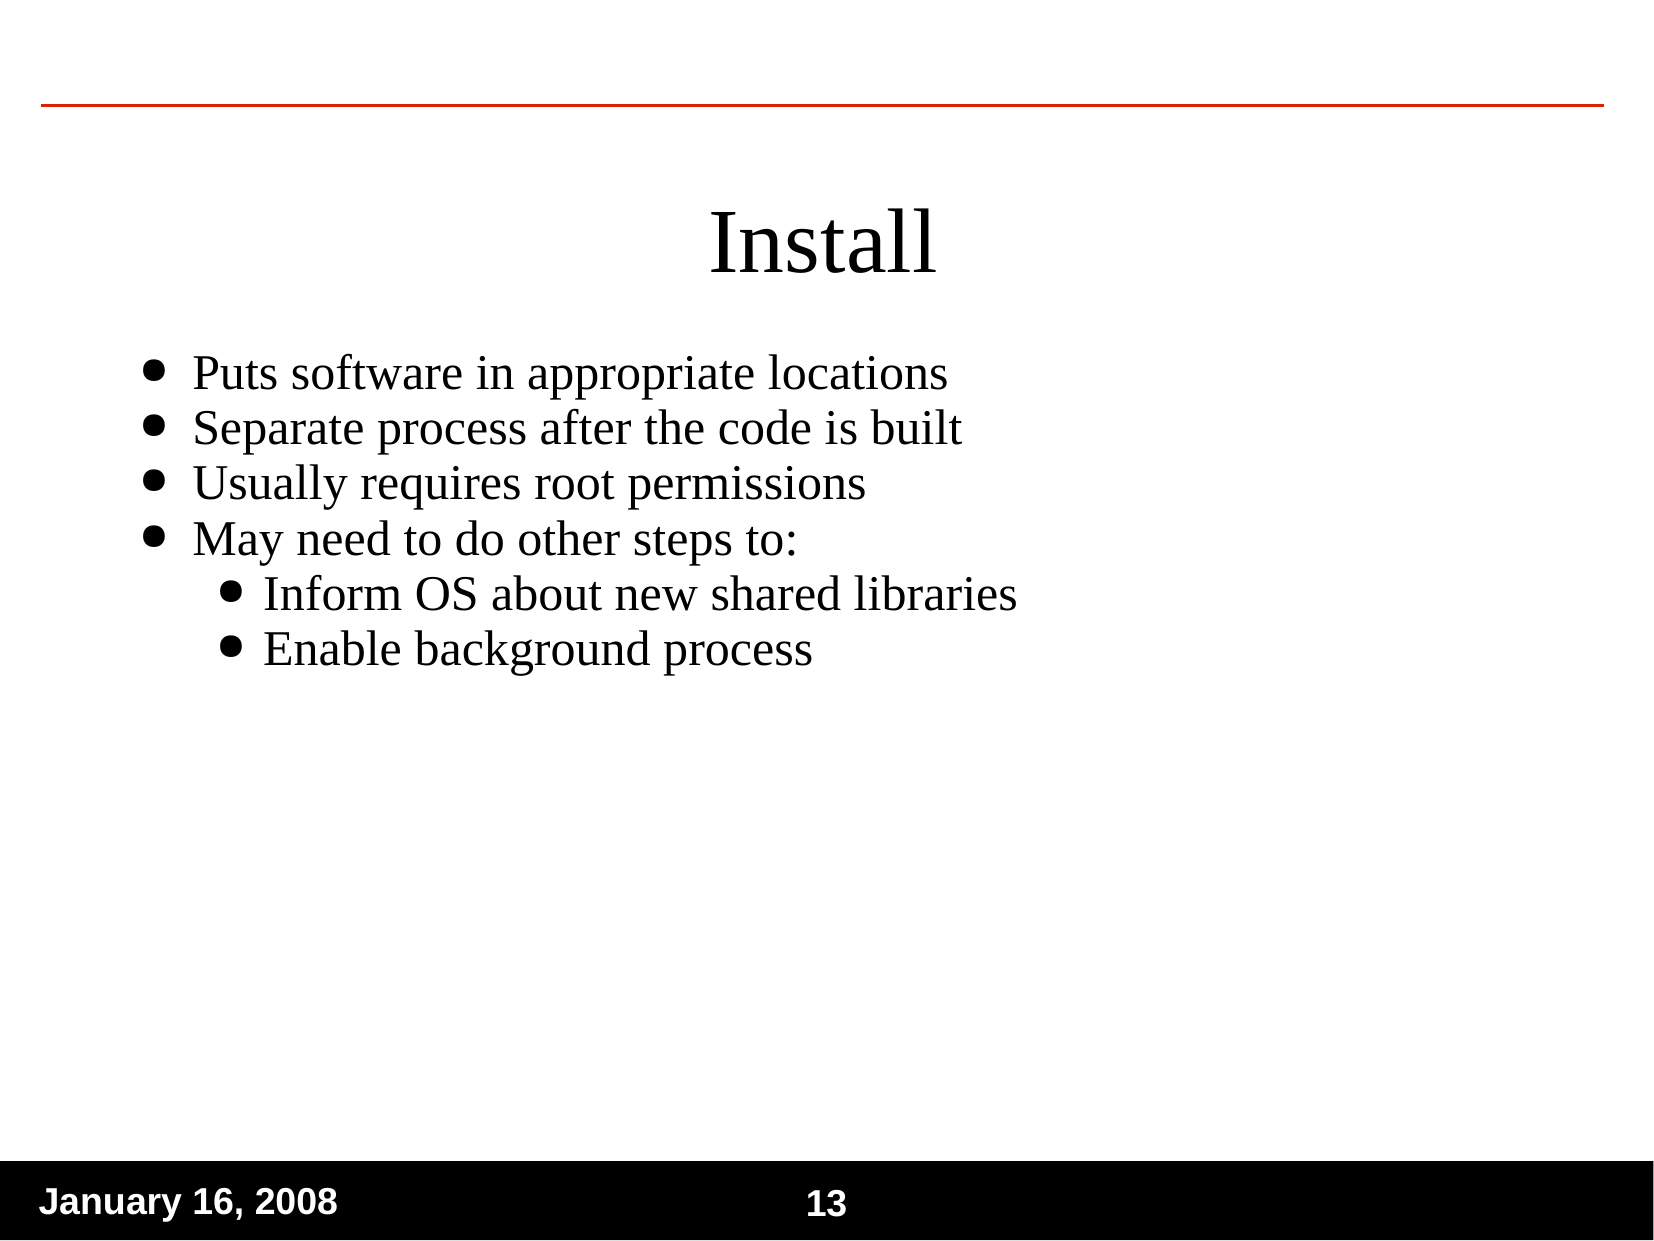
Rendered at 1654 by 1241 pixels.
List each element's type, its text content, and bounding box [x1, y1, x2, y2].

title Install [117, 137, 1530, 346]
list Puts software in appropriate locations Separate process after the code is built Usually requires root permissions May need to do other steps to: Inform OS about new shared libraries Enable background process [121, 344, 1534, 1127]
